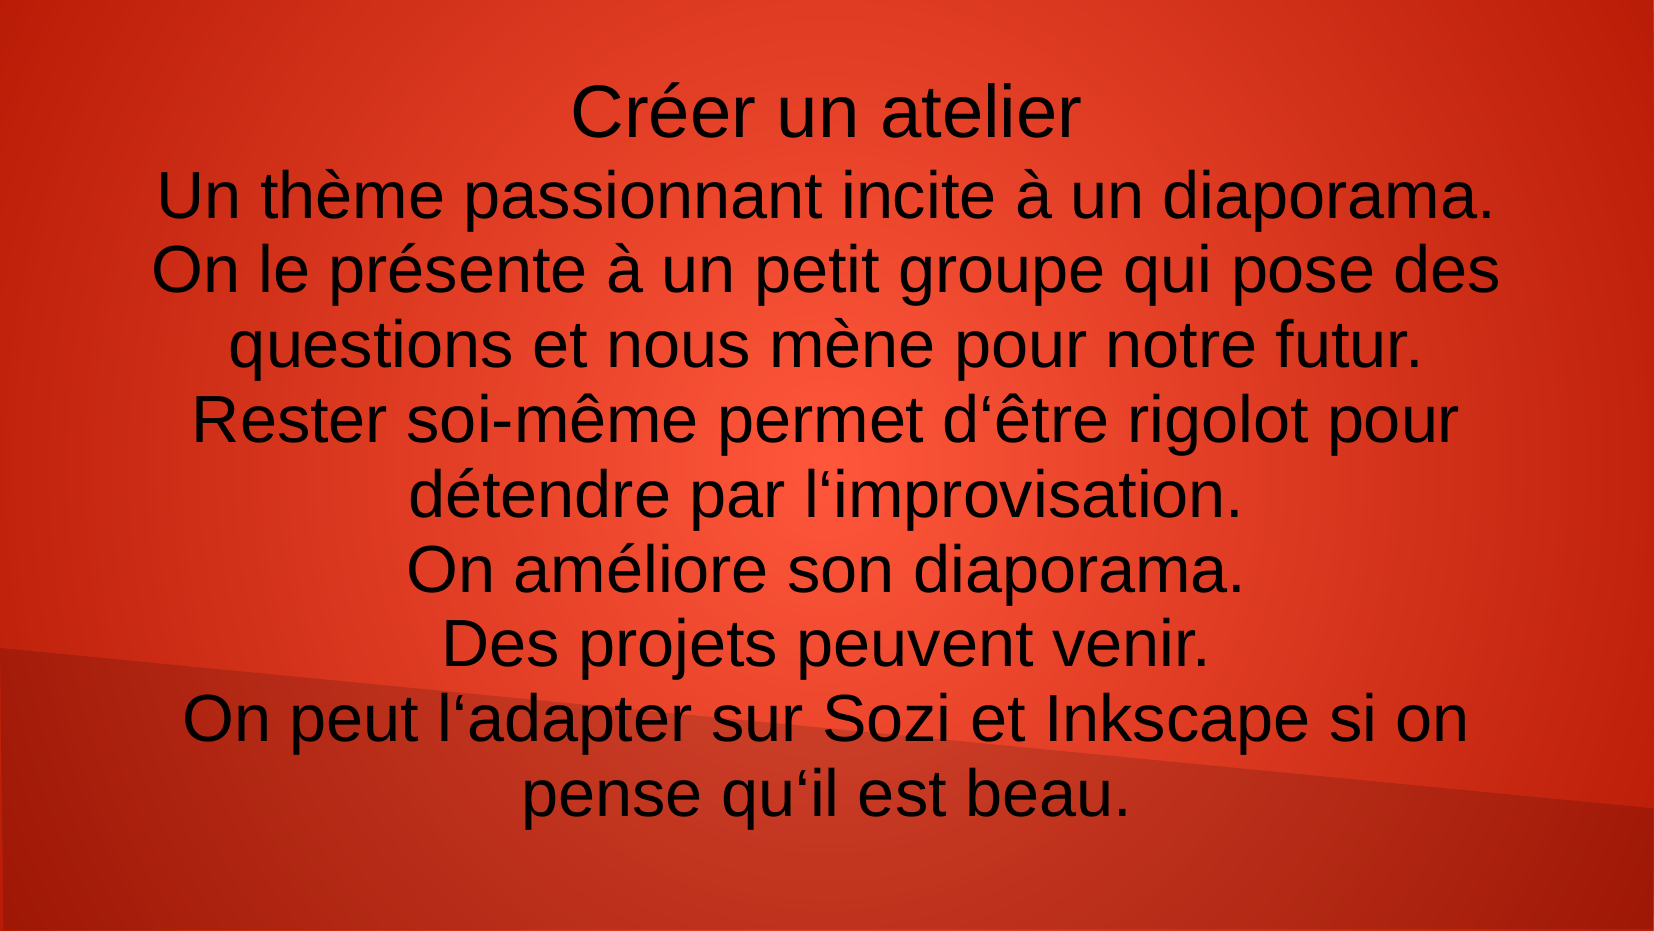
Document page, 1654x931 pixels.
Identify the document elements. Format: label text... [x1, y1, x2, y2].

title Créer un atelier [82, 35, 1571, 157]
subtitle Un thème passionnant incite à un diaporama. On le présente à un petit groupe qui pose des questions et nous mène pour notre futur. Rester soi-même permet d‘être rigolot pour détendre par l‘improvisation. On améliore son diaporama. Des projets peuvent venir. On peut l‘adapter sur Sozi et Inkscape si on pense qu‘il est beau. [82, 157, 1571, 831]
